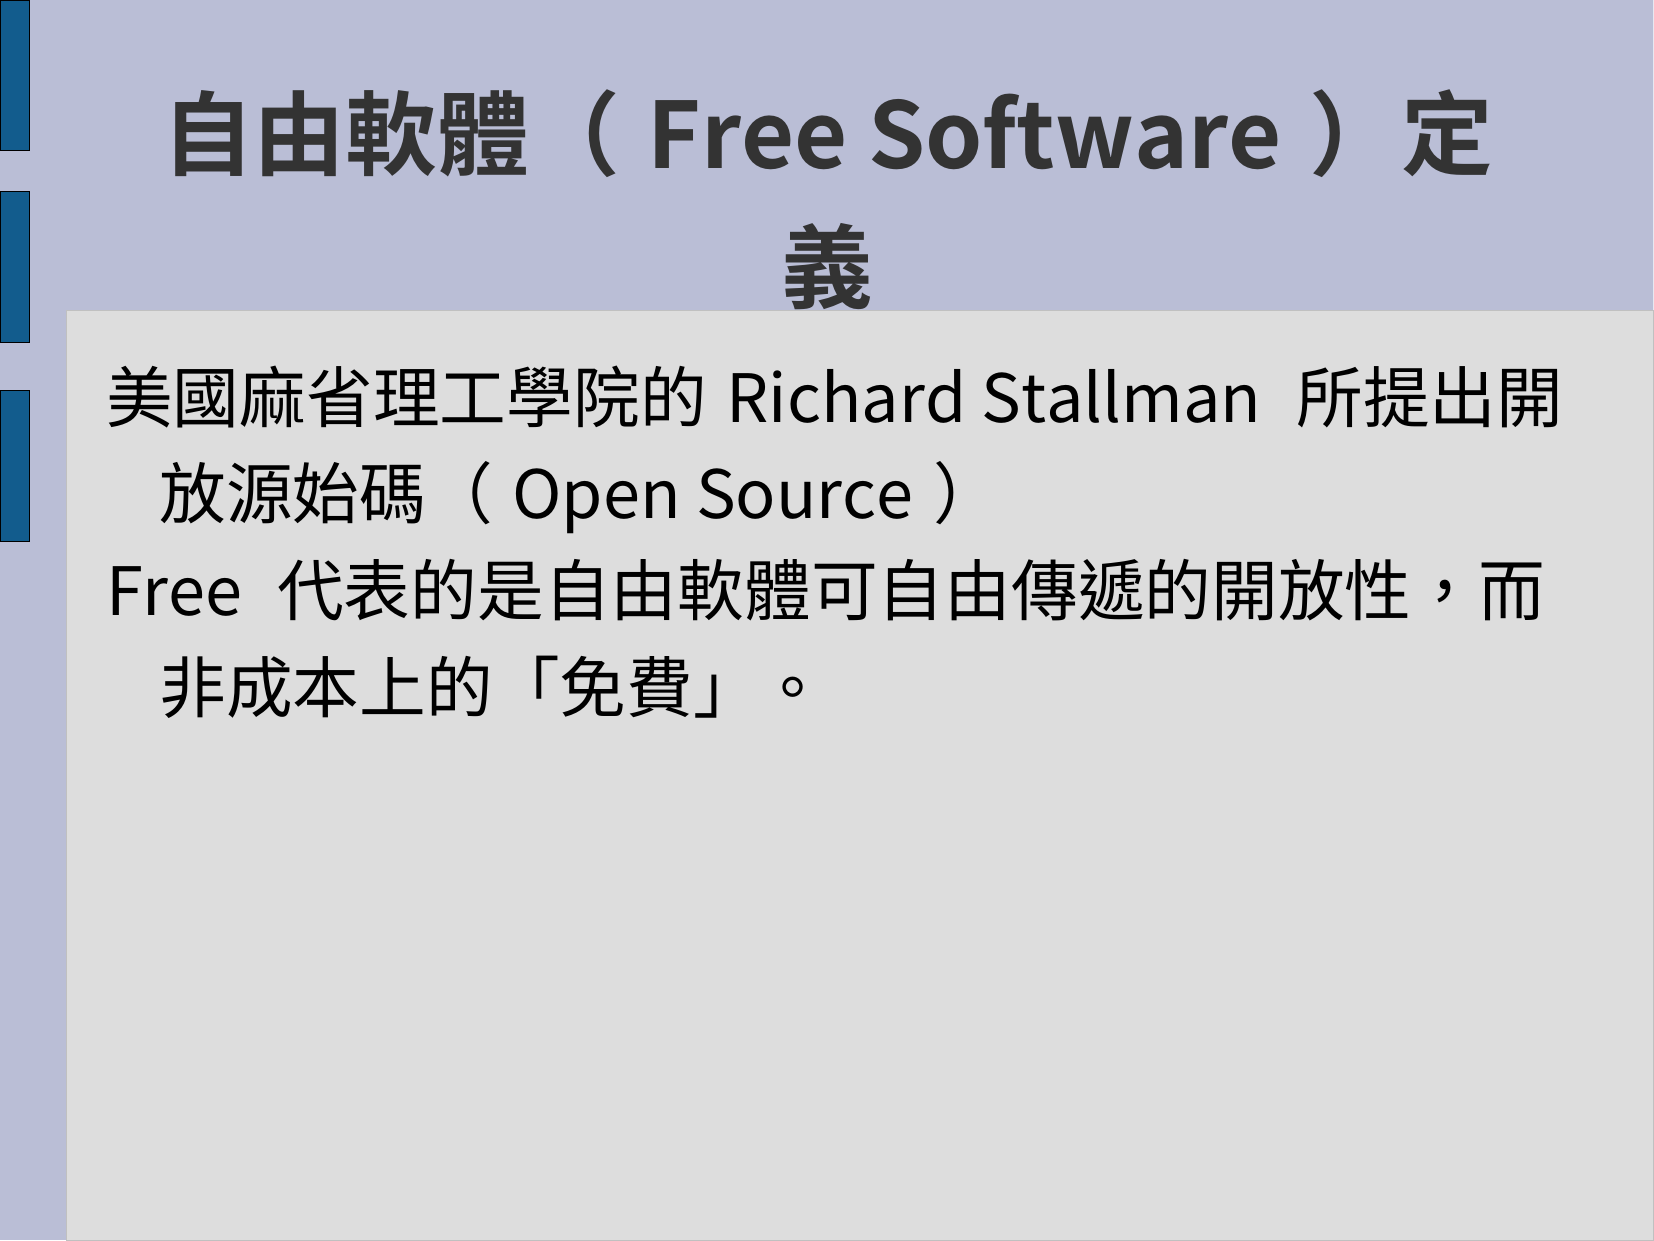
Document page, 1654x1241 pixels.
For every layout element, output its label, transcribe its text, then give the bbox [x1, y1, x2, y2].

title 自由軟體（Free Software）定義 [121, 91, 1534, 299]
list 美國麻省理工學院的Richard Stallman 所提出開放源始碼（Open Source） Free 代表的是自由軟體可自由傳遞的開放性，而非成本上的「免費」。 [88, 344, 1595, 1127]
